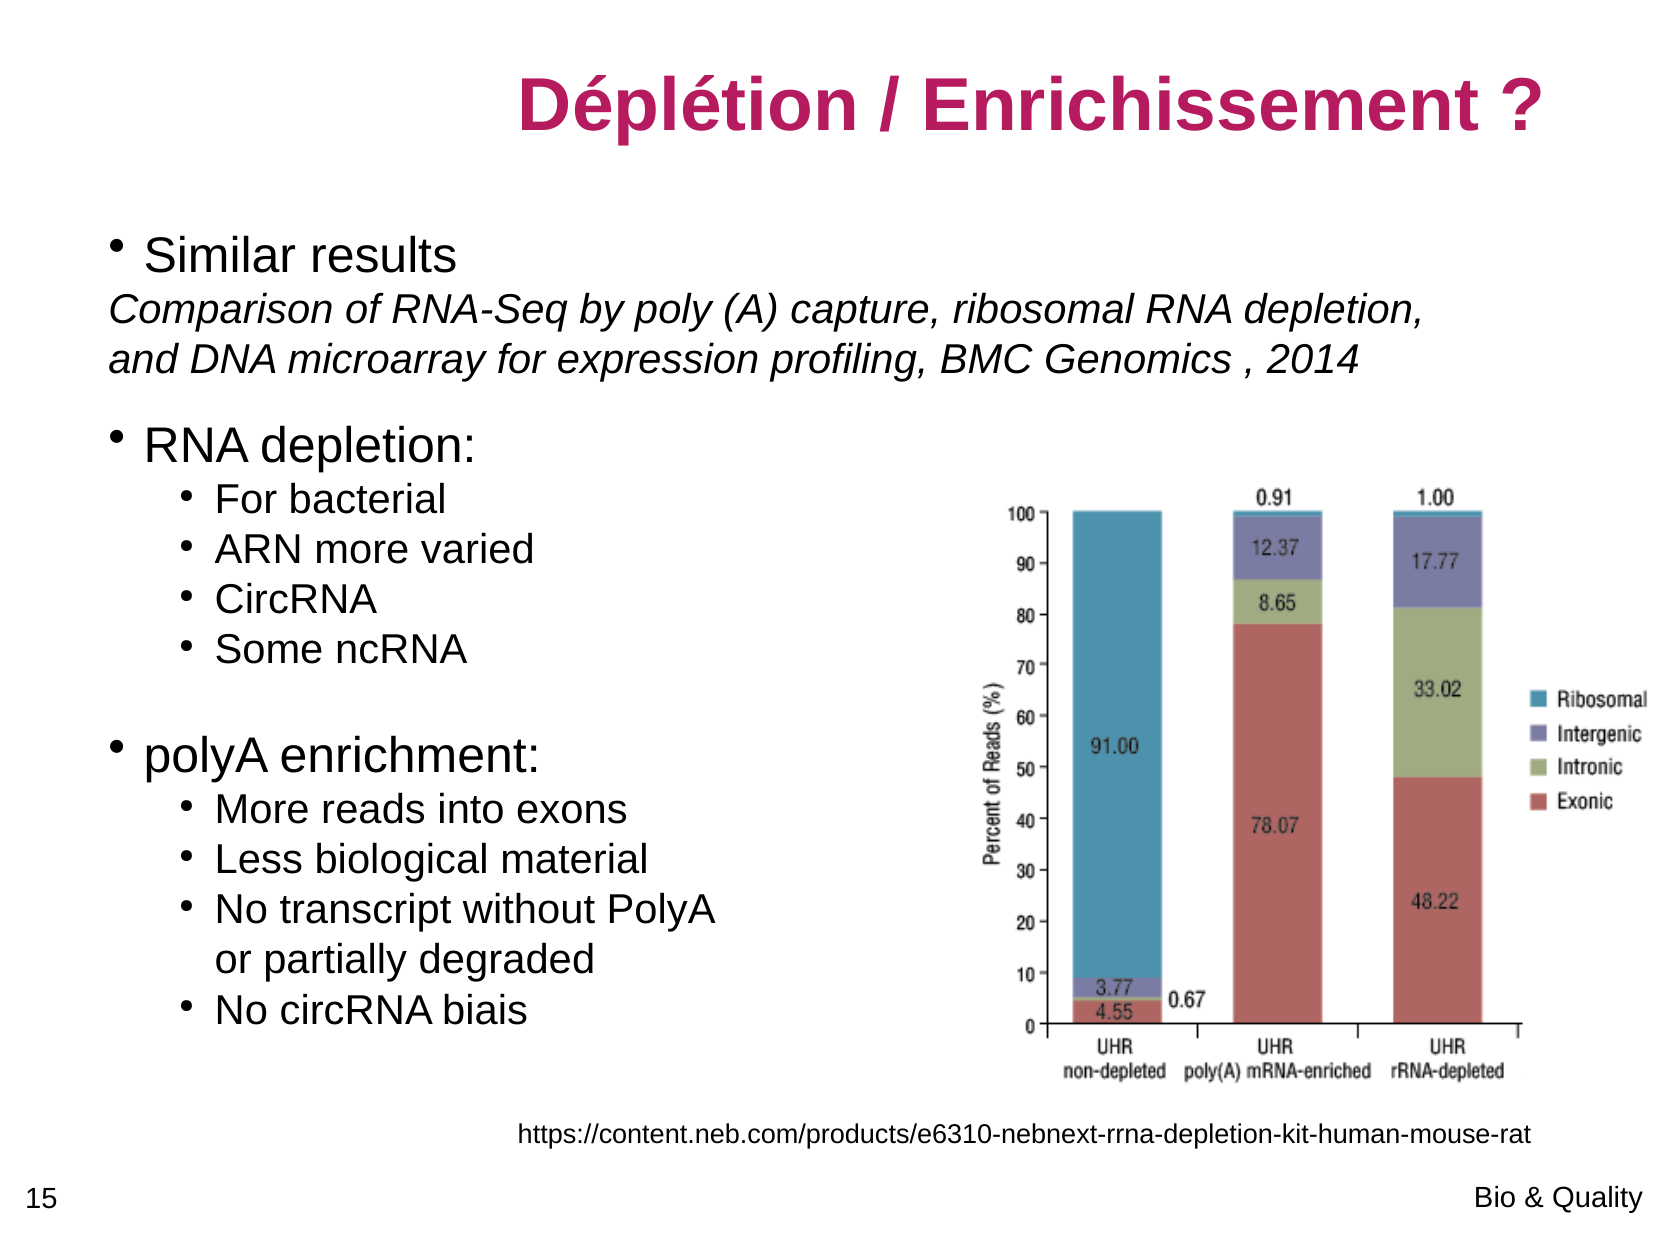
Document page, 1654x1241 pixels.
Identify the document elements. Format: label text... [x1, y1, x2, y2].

picture [966, 457, 1654, 1092]
text_box Similar results Comparison of RNA-Seq by poly (A) capture, ribosomal RNA depletion, and DNA microarray for expression profiling, BMC Genomics , 2014 RNA depletion: For bacterial ARN more varied CircRNA Some ncRNA polyA enrichment: More reads into exons Less biological material No transcript without PolyA or partially degraded No circRNA biais [93, 215, 1514, 1059]
text_box https://content.neb.com/products/e6310-nebnext-rrna-depletion-kit-human-mouse-rat [502, 1111, 1654, 1174]
text_box Déplétion / Enrichissement ? [91, 48, 1562, 153]
